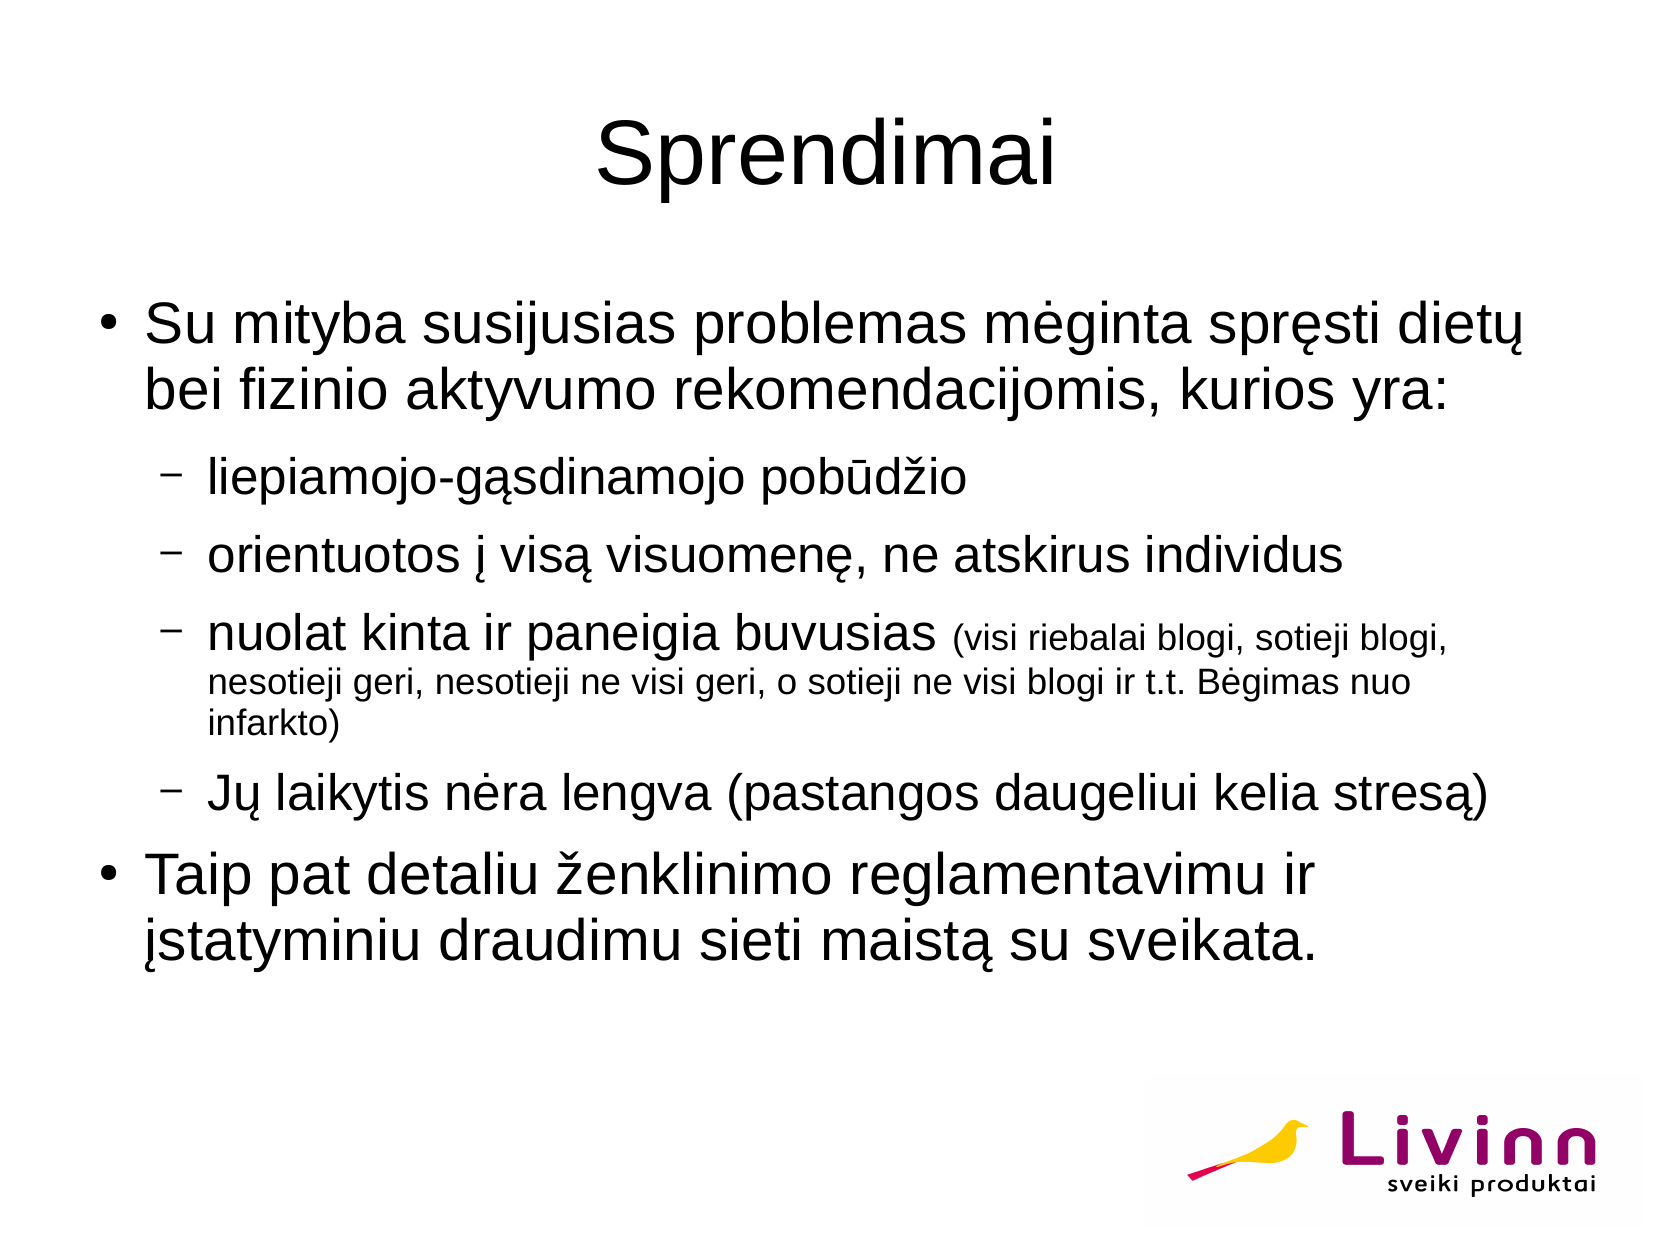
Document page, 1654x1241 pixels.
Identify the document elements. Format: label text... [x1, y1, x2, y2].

title Sprendimai [82, 49, 1571, 257]
picture [1145, 1074, 1642, 1229]
list Su mityba susijusias problemas mėginta spręsti dietų bei fizinio aktyvumo rekomendacijomis, kurios yra: liepiamojo-gąsdinamojo pobūdžio orientuotos į visą visuomenę, ne atskirus individus nuolat kinta ir paneigia buvusias (visi riebalai blogi, sotieji blogi, nesotieji geri, nesotieji ne visi geri, o sotieji ne visi blogi ir t.t. Bėgimas nuo infarkto) Jų laikytis nėra lengva (pastangos daugeliui kelia stresą) Taip pat detaliu ženklinimo reglamentavimu ir įstatyminiu draudimu sieti maistą su sveikata. [82, 290, 1538, 1010]
